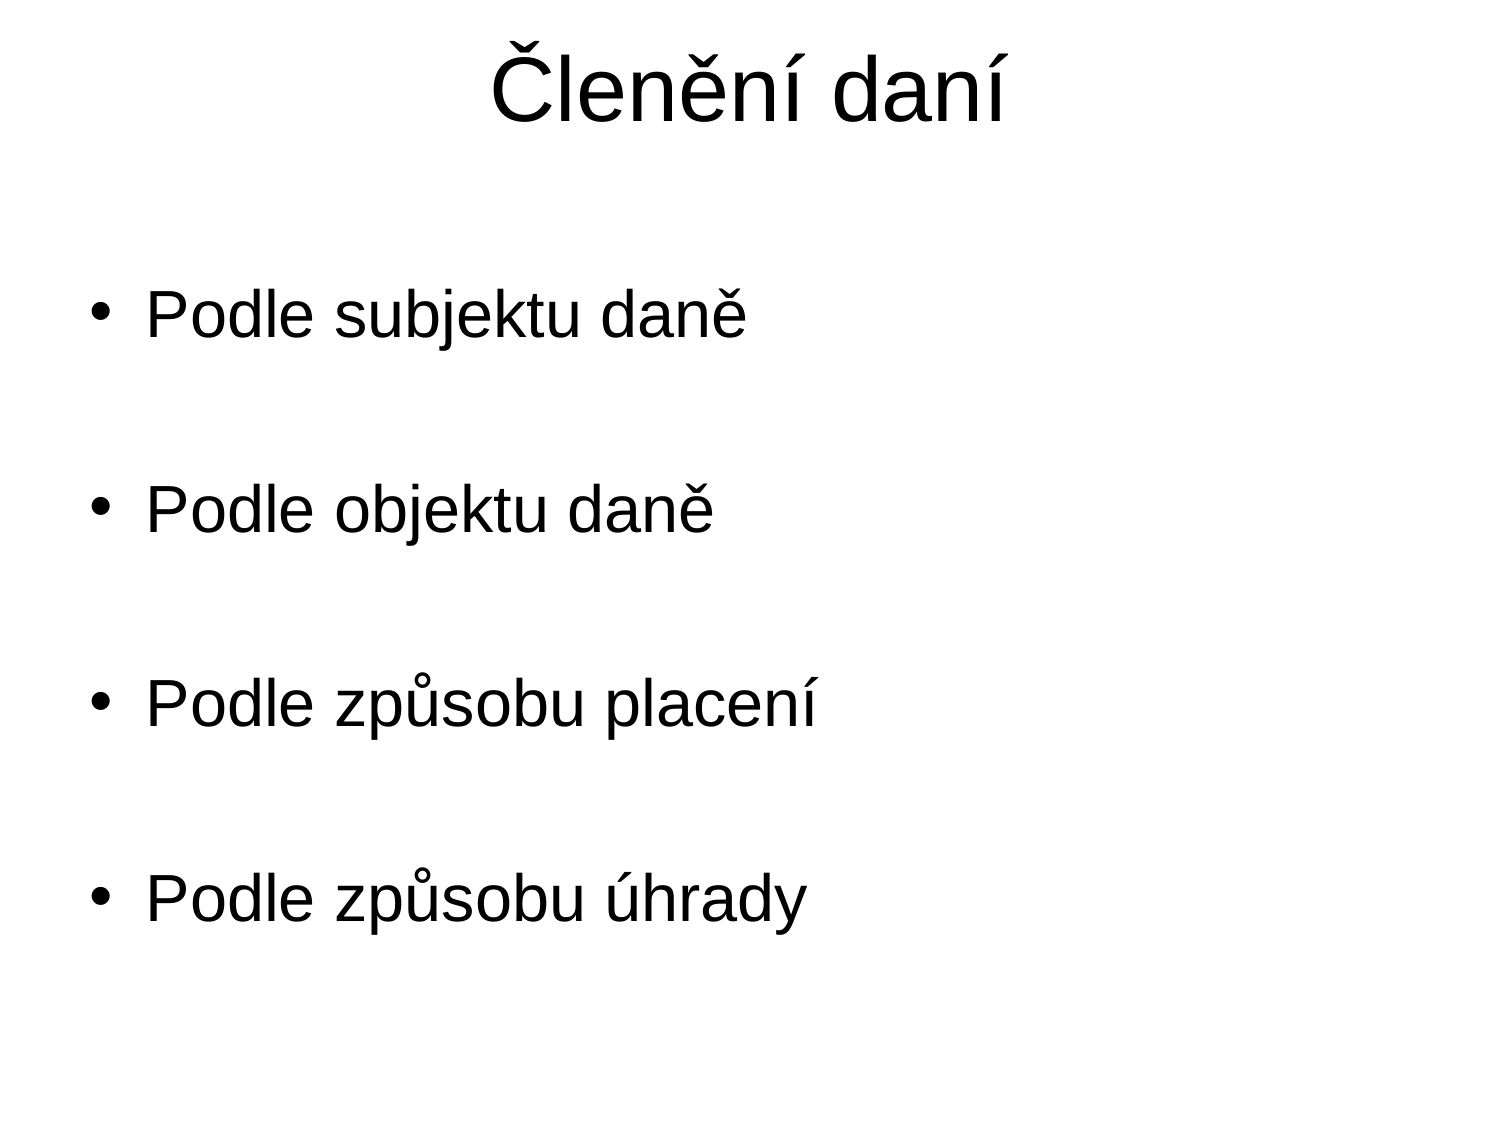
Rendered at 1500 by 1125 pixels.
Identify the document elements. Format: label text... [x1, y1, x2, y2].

title Členění daní [75, 21, 1425, 257]
list Podle subjektu daně Podle objektu daně Podle způsobu placení Podle způsobu úhrady [75, 262, 1425, 1005]
